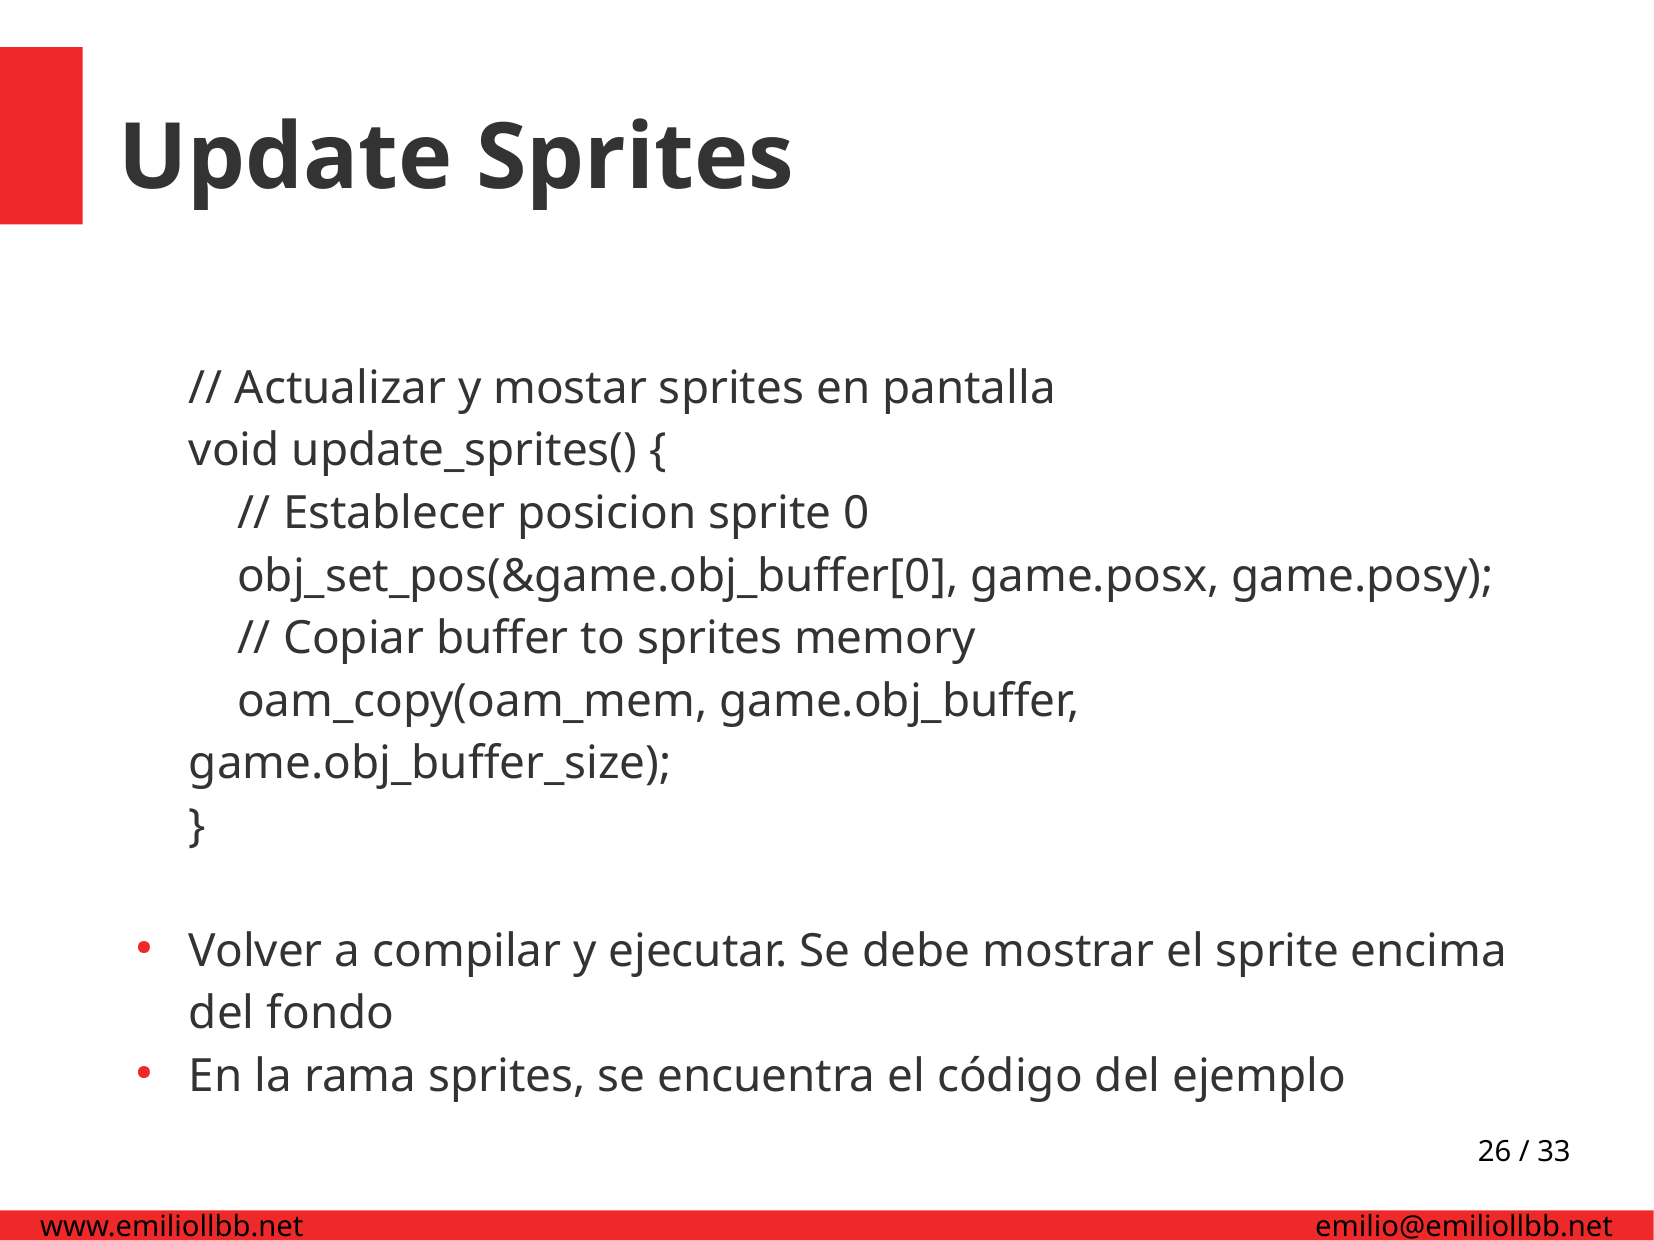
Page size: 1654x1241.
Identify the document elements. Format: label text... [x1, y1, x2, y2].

title Update Sprites [118, 49, 1571, 257]
list // Actualizar y mostar sprites en pantalla void update_sprites() { // Establecer posicion sprite 0 obj_set_pos(&game.obj_buffer[0], game.posx, game.posy); // Copiar buffer to sprites memory oam_copy(oam_mem, game.obj_buffer, game.obj_buffer_size); } Volver a compilar y ejecutar. Se debe mostrar el sprite encima del fondo En la rama sprites, se encuentra el código del ejemplo [118, 354, 1536, 1074]
